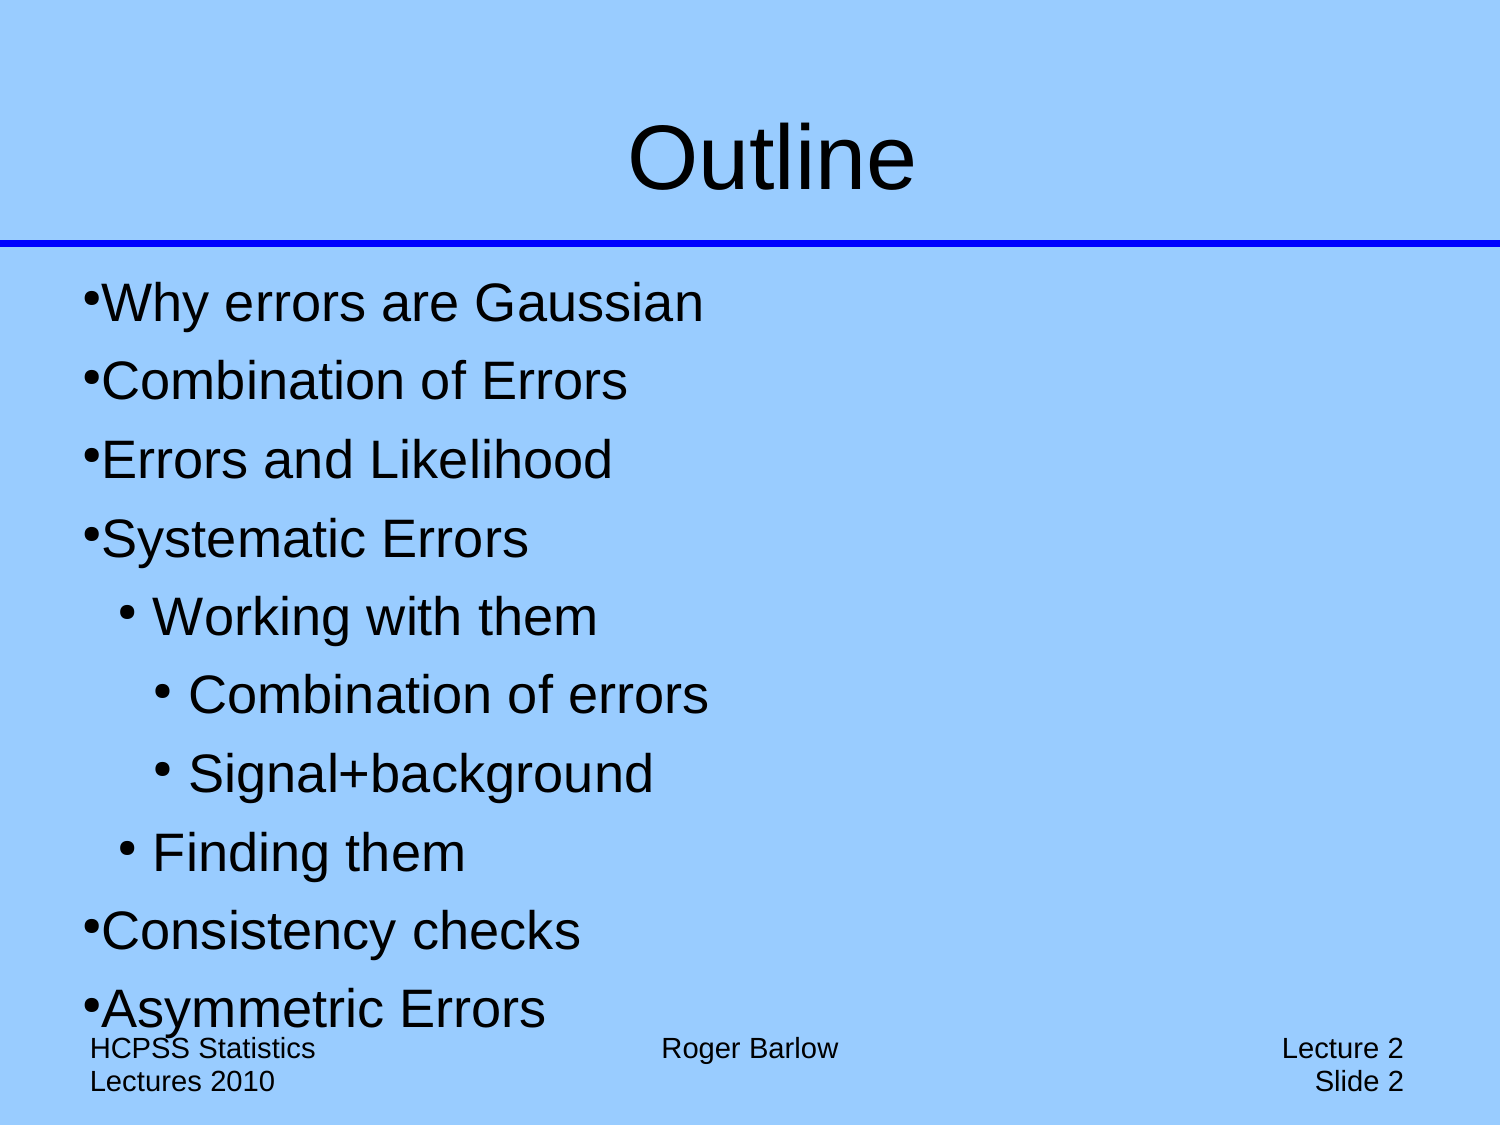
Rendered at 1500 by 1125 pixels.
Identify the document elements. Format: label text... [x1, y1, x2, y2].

text_box Why errors are Gaussian Combination of Errors Errors and Likelihood Systematic Errors Working with them Combination of errors Signal+background Finding them Consistency checks Asymmetric Errors [67, 259, 1418, 1125]
title Outline [88, 90, 1425, 279]
